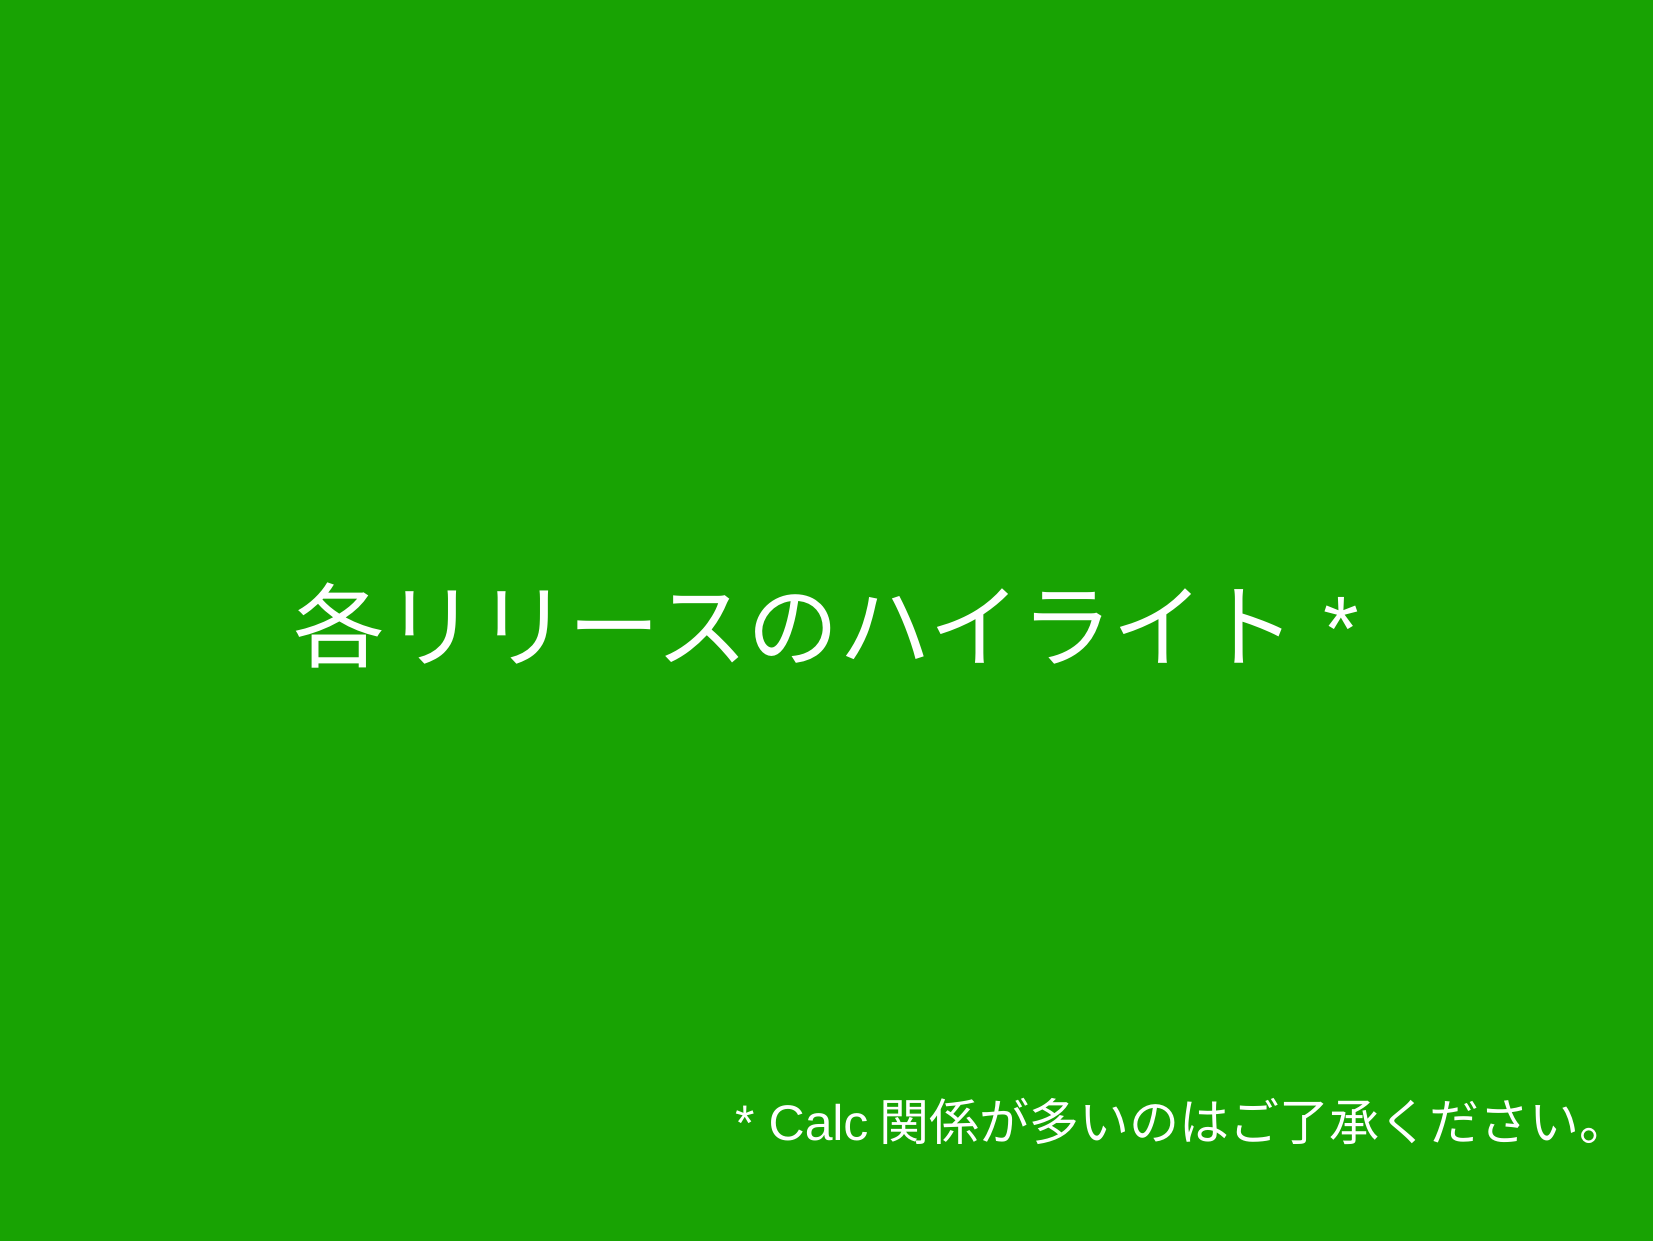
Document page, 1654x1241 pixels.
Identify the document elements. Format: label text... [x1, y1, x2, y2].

title 各リリースのハイライト* [82, 516, 1571, 724]
text_box * Calc関係が多いのはご了承ください。 [720, 1074, 1581, 1146]
